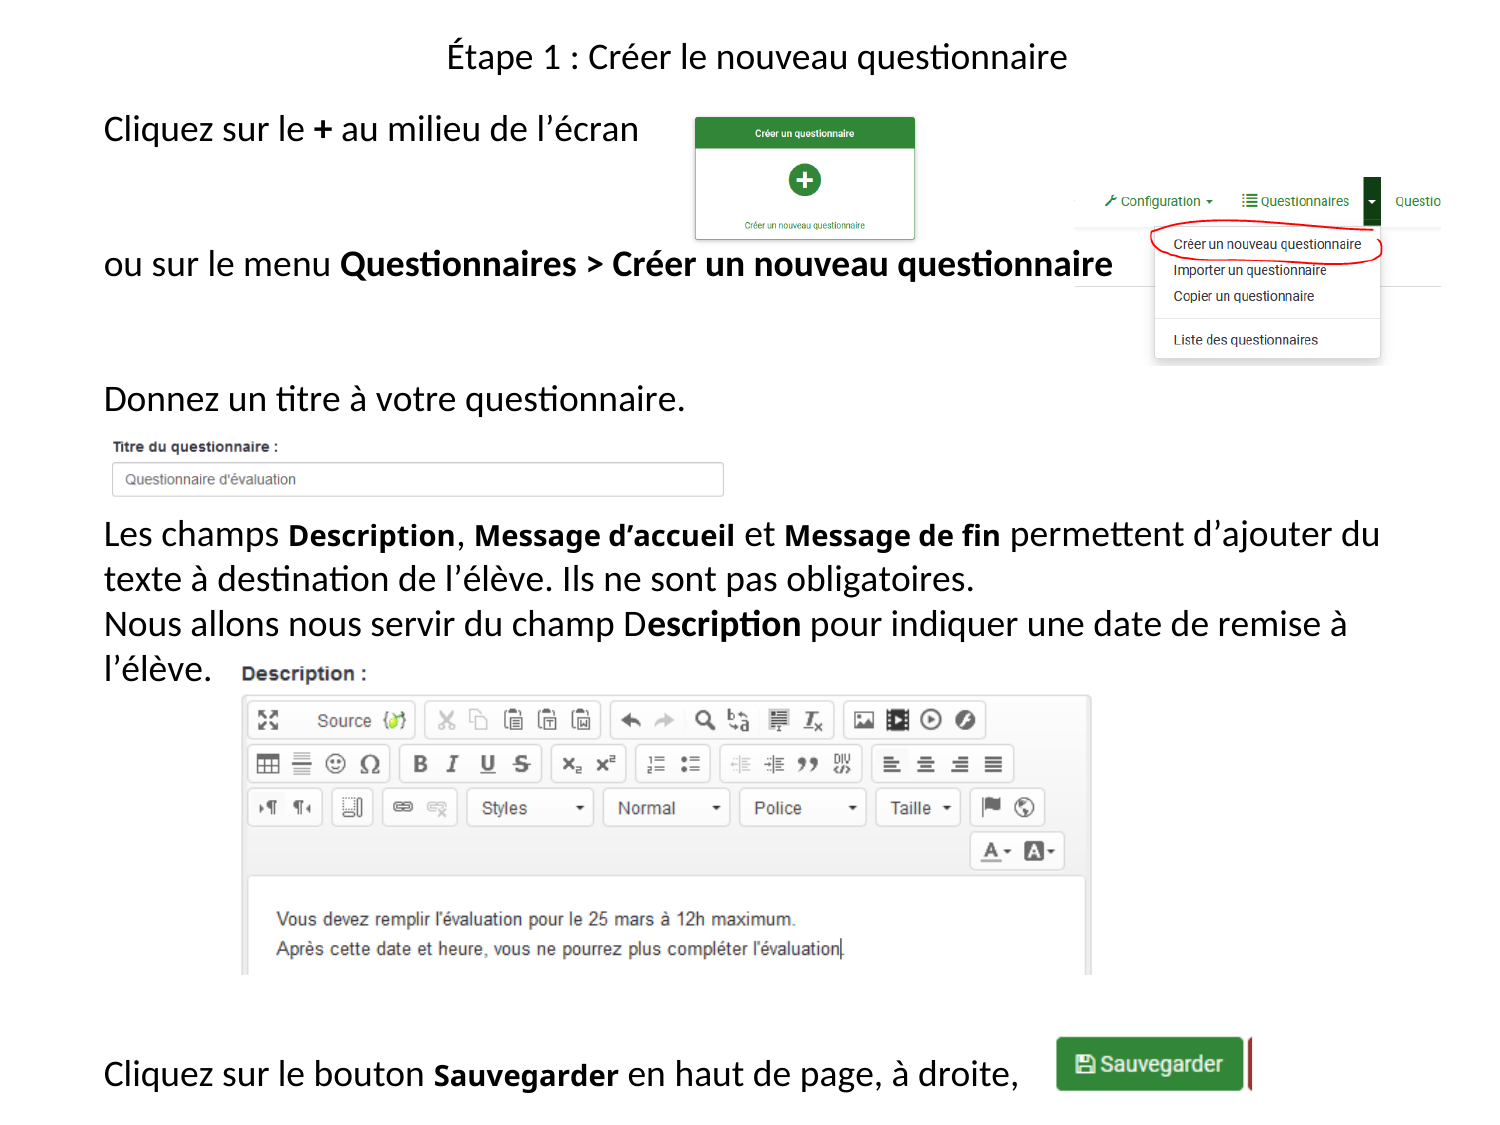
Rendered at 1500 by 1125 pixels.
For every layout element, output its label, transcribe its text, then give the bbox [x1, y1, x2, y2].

picture [107, 425, 733, 512]
picture [675, 106, 922, 247]
text_box Étape 1 : Créer le nouveau questionnaire [43, 24, 1473, 85]
picture [1401, 177, 1441, 366]
picture [1041, 1023, 1253, 1099]
picture [236, 661, 1099, 975]
text_box Cliquez sur le + au milieu de l’écran ou sur le menu Questionnaires > Créer un nouveau questionnaire Donnez un titre à votre questionnaire. Les champs Description, Message d’accueil et Message de fin permettent d’ajouter du texte à destination de l’élève. Ils ne sont pas obligatoires. Nous allons nous servir du champ Description pour indiquer une date de remise à l’élève. Cliquez sur le bouton Sauvegarder en haut de page, à droite, [88, 96, 1401, 1125]
